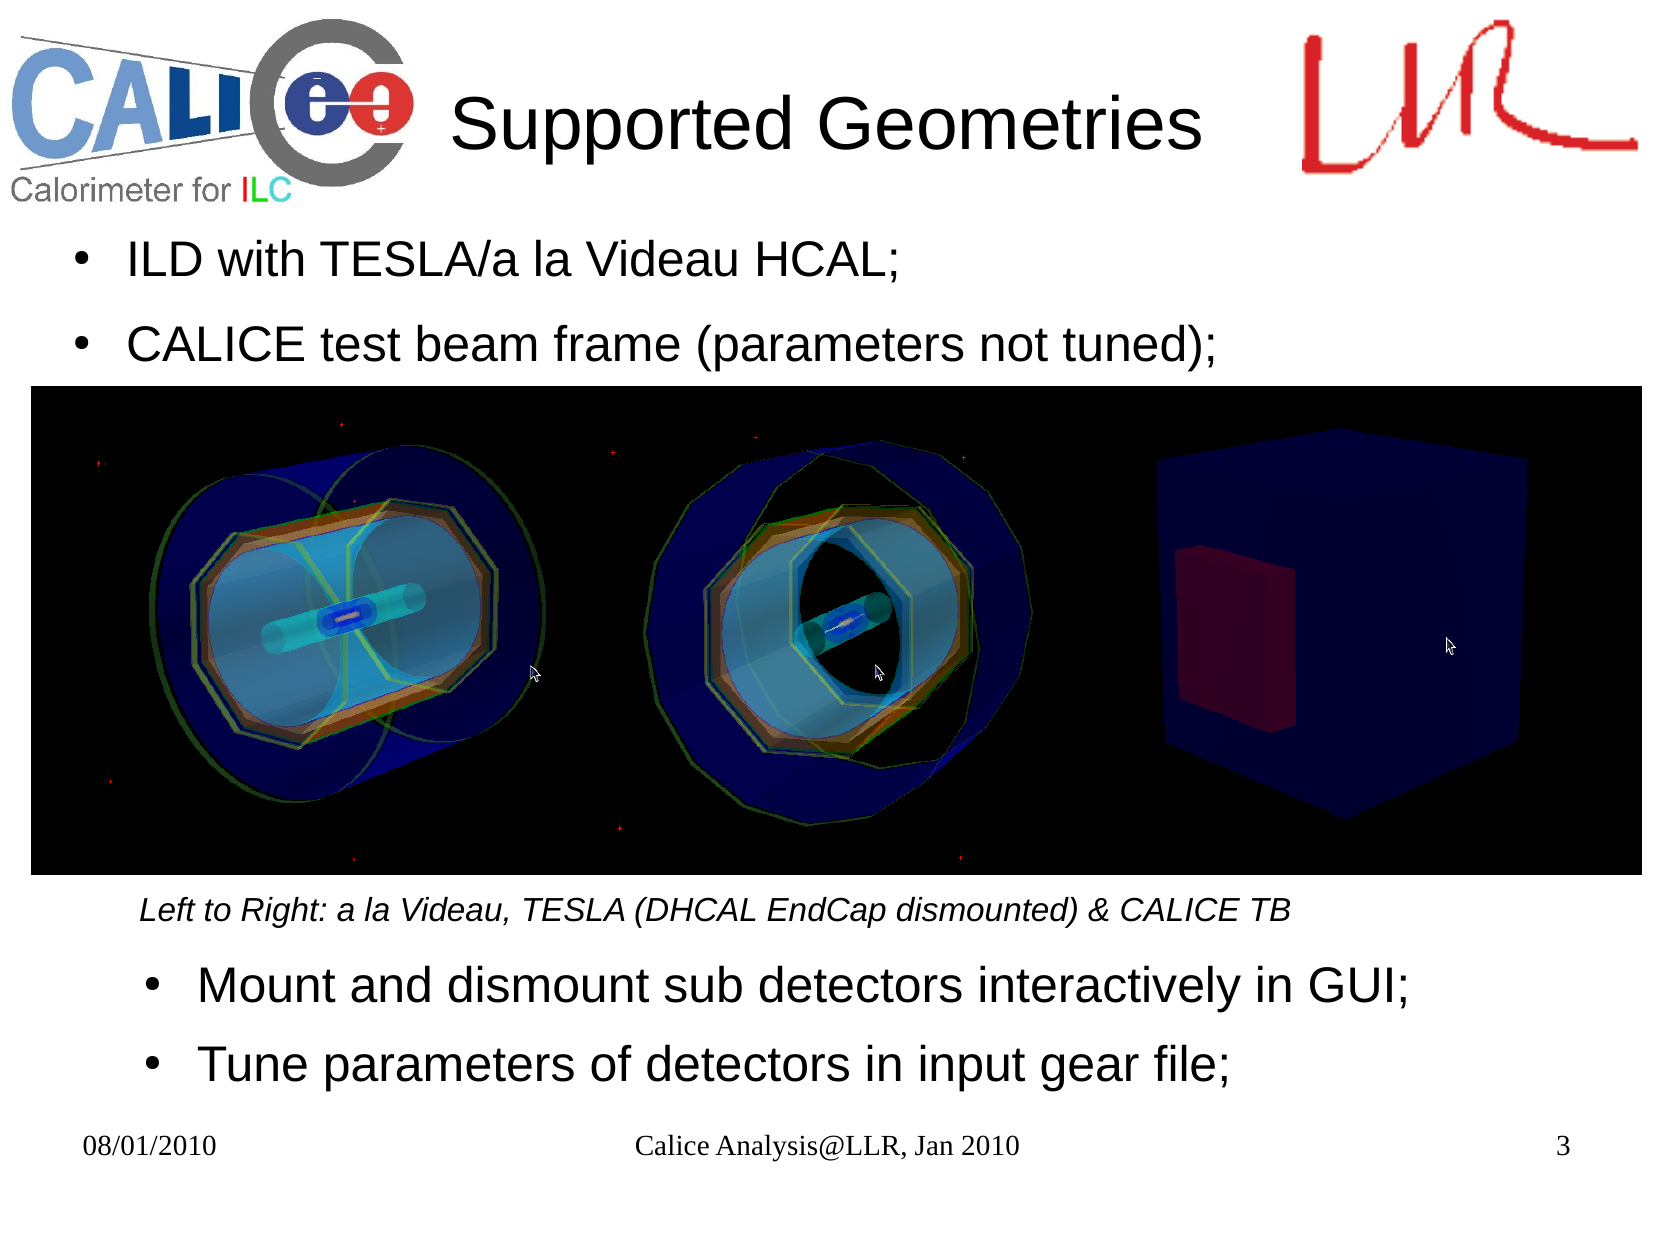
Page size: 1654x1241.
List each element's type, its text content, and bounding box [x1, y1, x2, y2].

text_box Left to Right: a la Videau, TESLA (DHCAL EndCap dismounted) & CALICE TB [112, 884, 1388, 946]
list ILD with TESLA/a la Videau HCAL; CALICE test beam frame (parameters not tuned); Mount and dismount sub detectors interactively in GUI; Tune parameters of detectors in input gear file; [55, 231, 1654, 1093]
picture [1302, 5, 1648, 198]
picture [5, 11, 417, 206]
title Supported Geometries [82, 27, 1571, 220]
picture [31, 386, 1642, 875]
